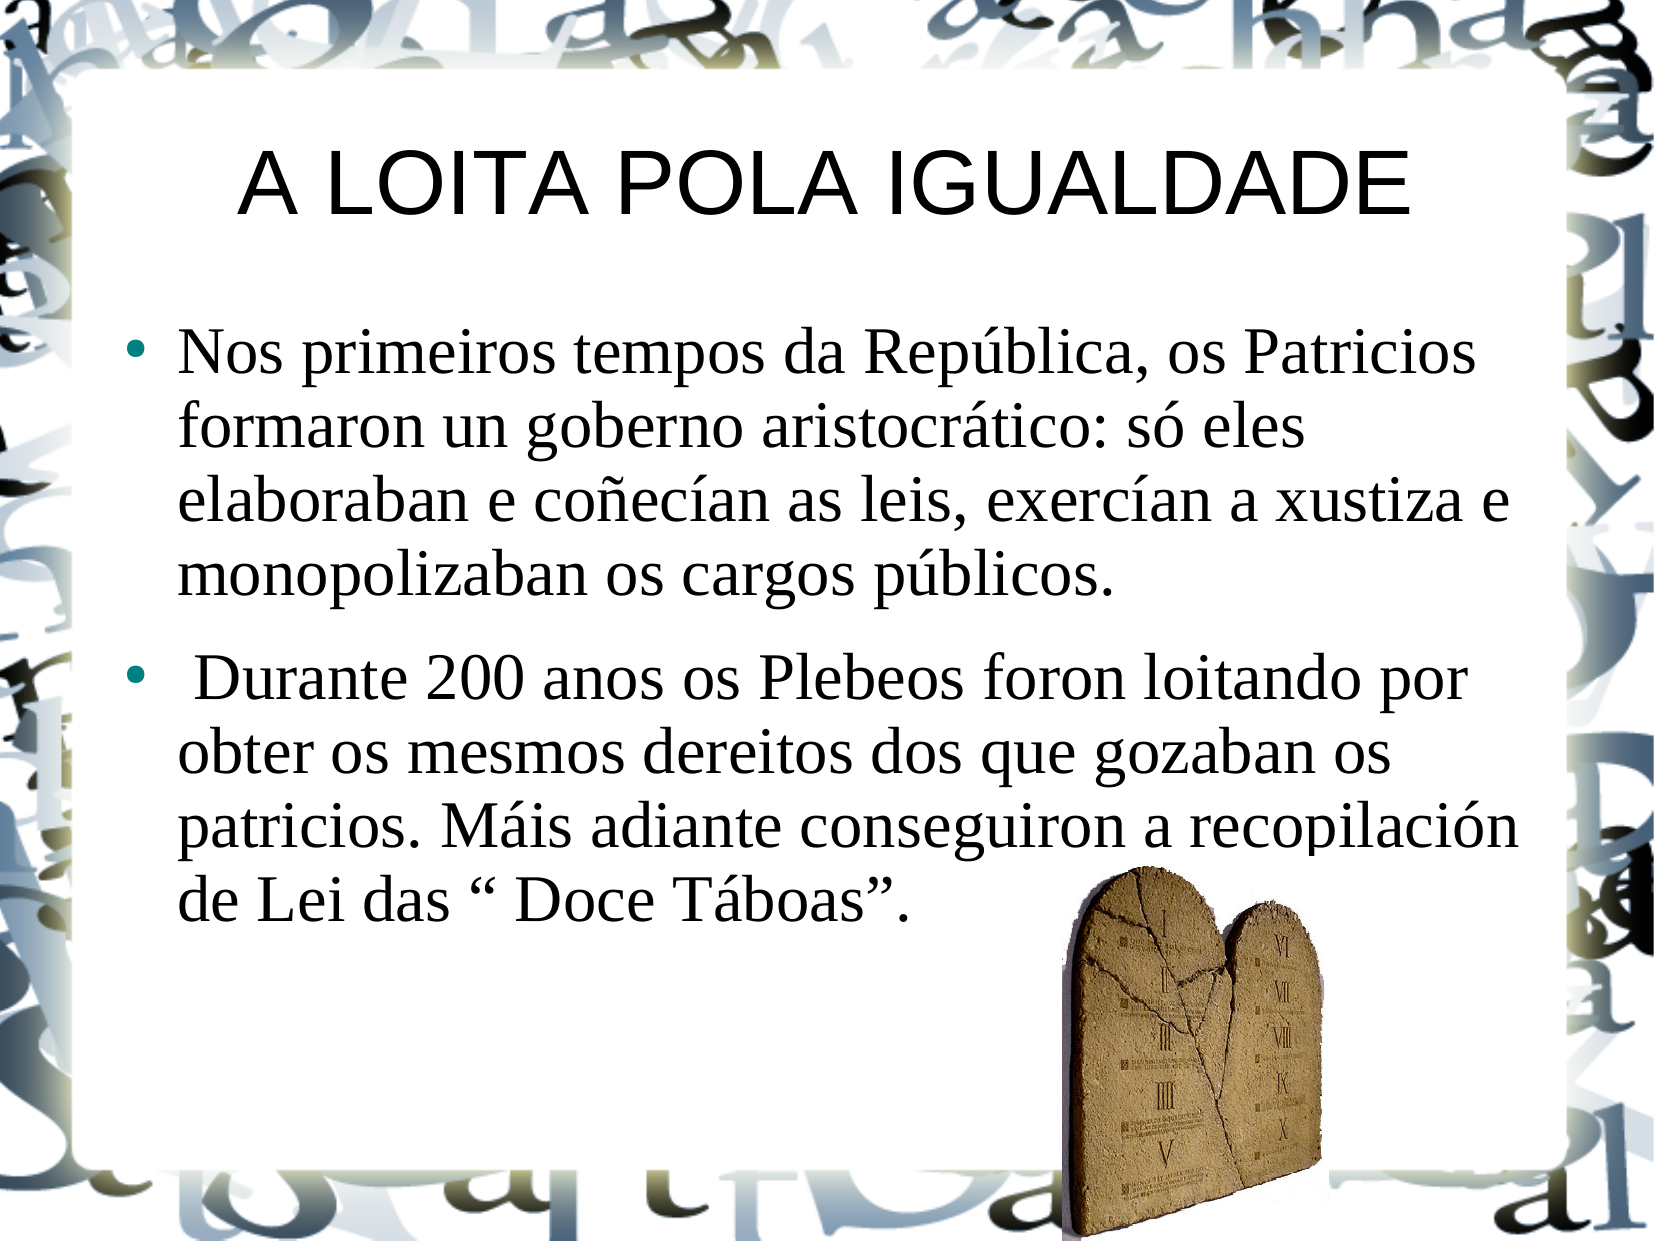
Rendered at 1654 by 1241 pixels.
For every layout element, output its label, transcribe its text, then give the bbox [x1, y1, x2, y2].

picture [0, 0, 1654, 1241]
list Nos primeiros tempos da República, os Patricios formaron un goberno aristocrático: só eles elaboraban e coñecían as leis, exercían a xustiza e monopolizaban os cargos públicos. Durante 200 anos os Plebeos foron loitando por obter os mesmos dereitos dos que gozaban os patricios. Máis adiante conseguiron a recopilación de Lei das “ Doce Táboas”. [106, 313, 1530, 1133]
title A LOITA POLA IGUALDADE [82, 78, 1571, 287]
